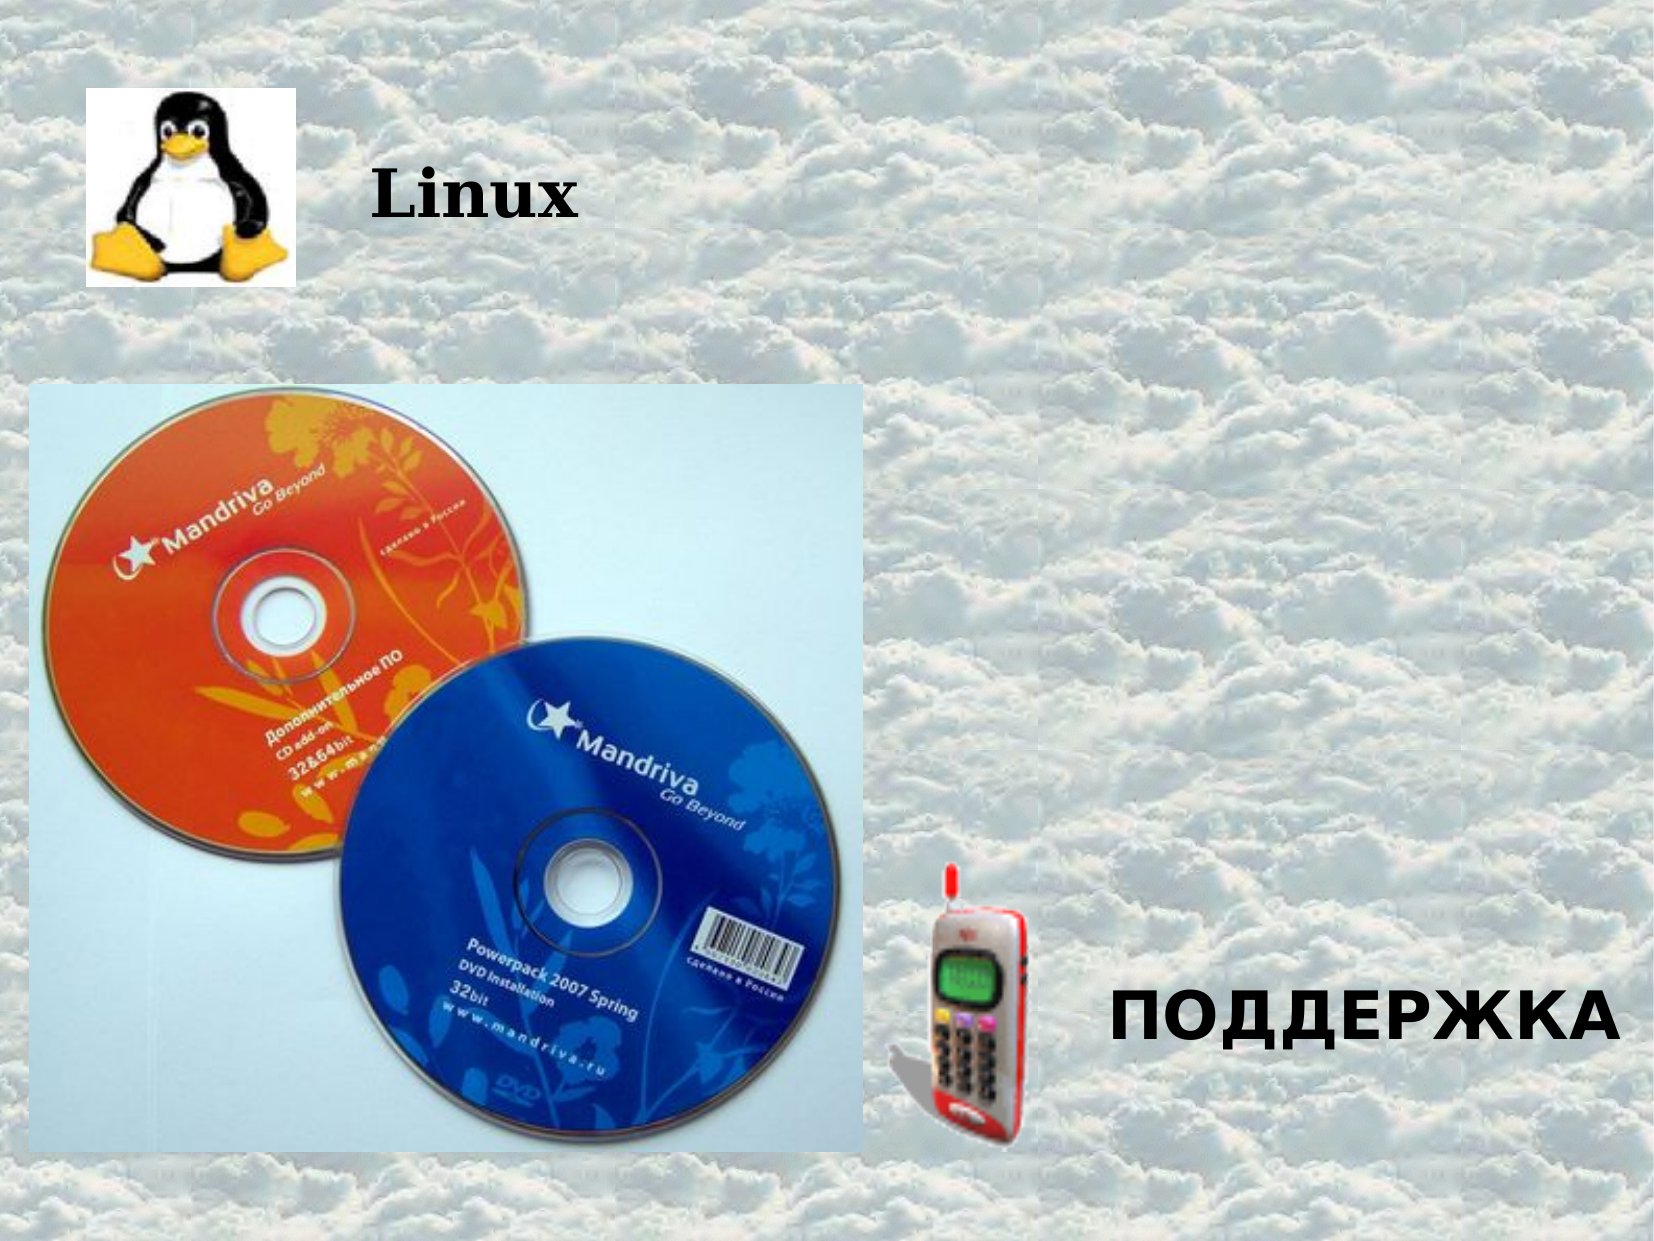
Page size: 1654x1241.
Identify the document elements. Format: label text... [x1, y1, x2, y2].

picture [0, 0, 1654, 1241]
text_box Linux [354, 147, 709, 242]
text_box ПОДДЕРЖКА [1092, 970, 1654, 1063]
